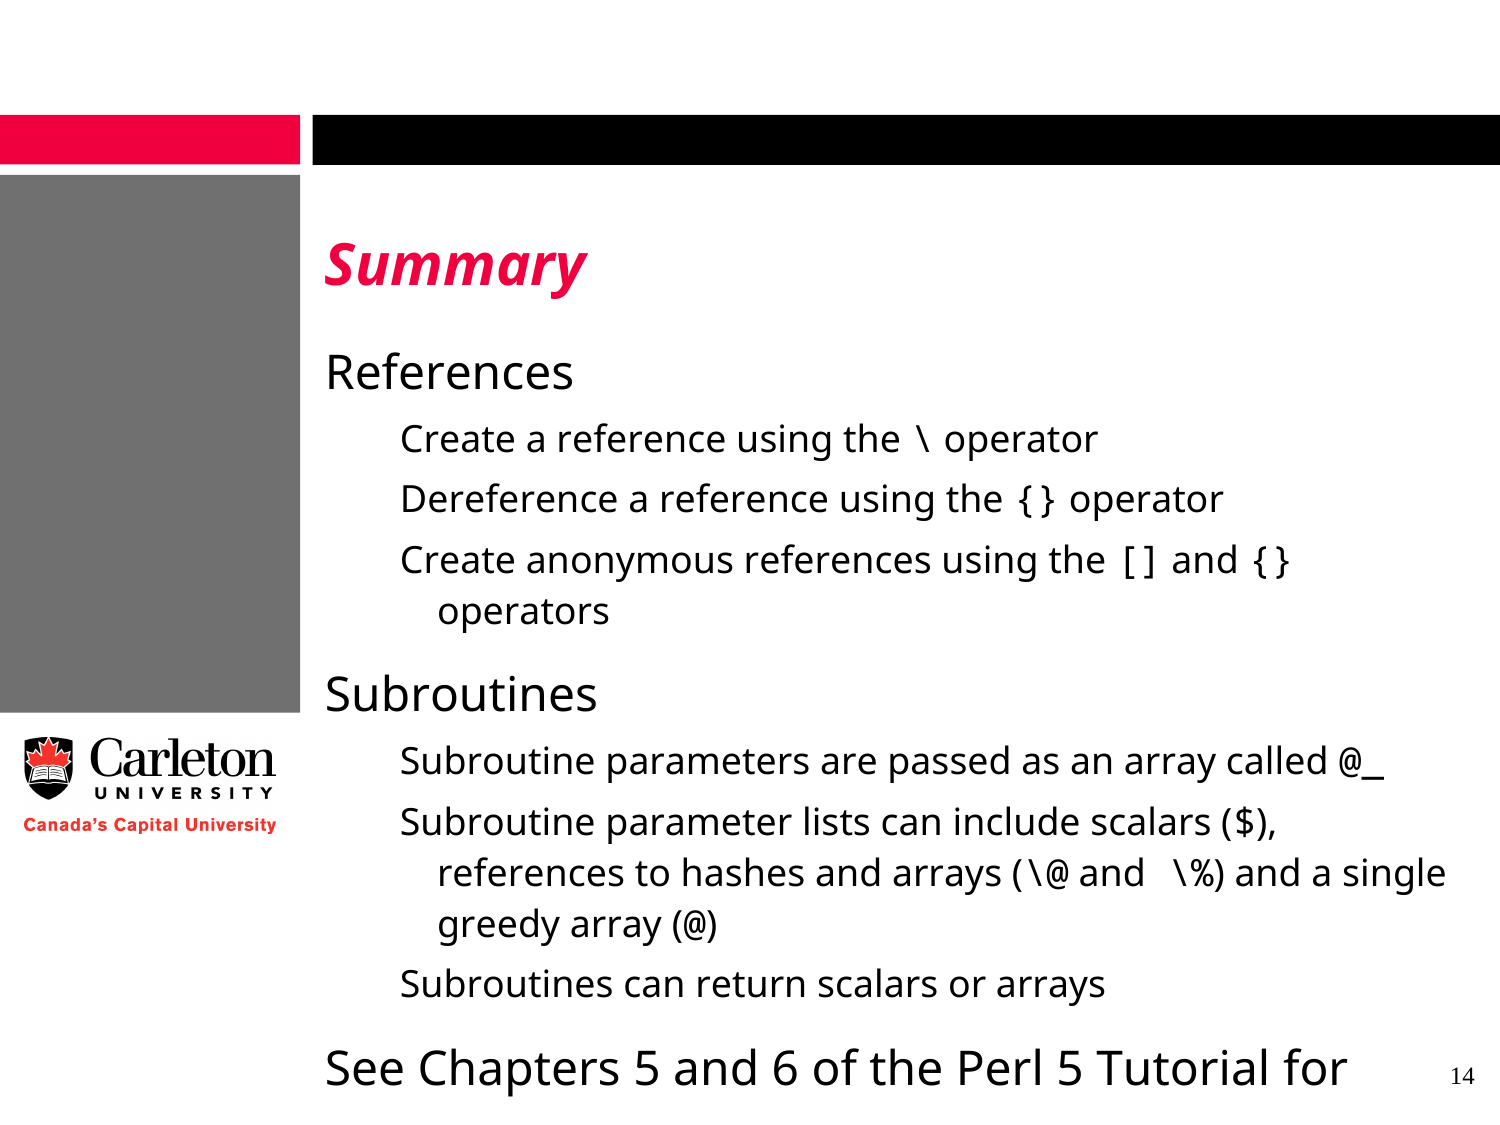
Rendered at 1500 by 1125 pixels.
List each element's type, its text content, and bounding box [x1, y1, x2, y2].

picture [24, 737, 276, 834]
list References Create a reference using the \ operator Dereference a reference using the {} operator Create anonymous references using the [] and {} operators Subroutines Subroutine parameters are passed as an array called @_ Subroutine parameter lists can include scalars ($), references to hashes and arrays (\@ and \%) and a single greedy array (@) Subroutines can return scalars or arrays See Chapters 5 and 6 of the Perl 5 Tutorial for more details [324, 324, 1450, 1036]
title Summary [324, 187, 1450, 324]
